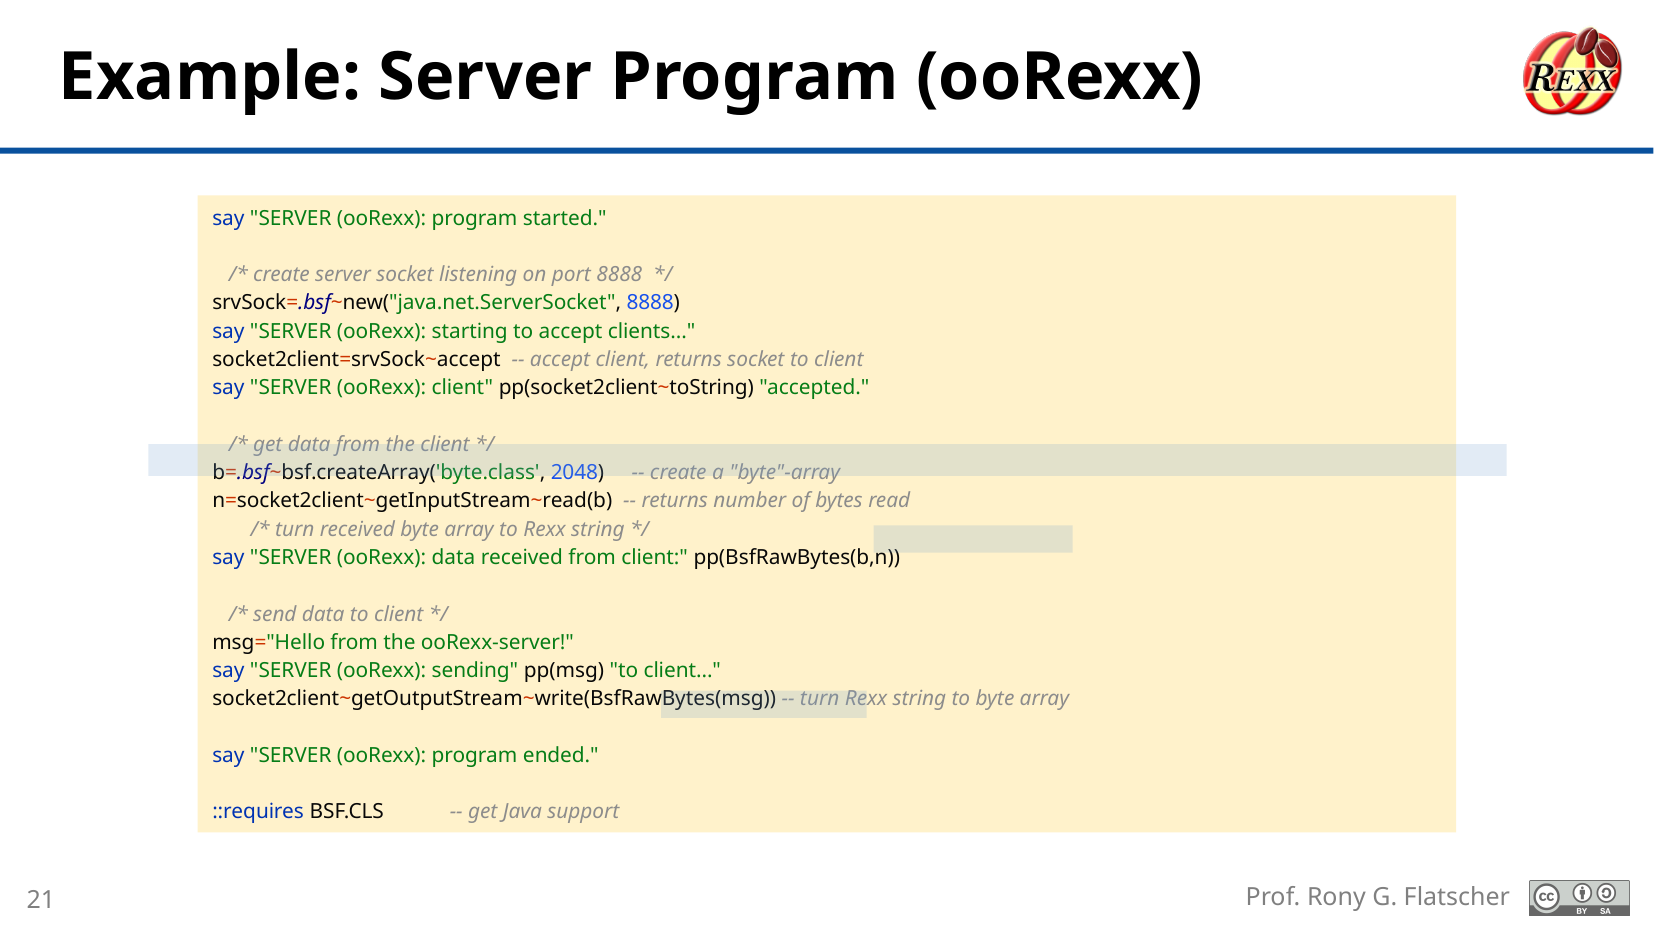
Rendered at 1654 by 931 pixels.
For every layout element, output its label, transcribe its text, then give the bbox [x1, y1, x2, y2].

text_box say "SERVER (ooRexx): program started." /* create server socket listening on port 8888 */ srvSock=.bsf~new("java.net.ServerSocket", 8888) say "SERVER (ooRexx): starting to accept clients..." socket2client=srvSock~accept -- accept client, returns socket to client say "SERVER (ooRexx): client" pp(socket2client~toString) "accepted." /* get data from the client */ b=.bsf~bsf.createArray('byte.class', 2048) -- create a "byte"-array n=socket2client~getInputStream~read(b) -- returns number of bytes read /* turn received byte array to Rexx string */ say "SERVER (ooRexx): data received from client:" pp(BsfRawBytes(b,n)) /* send data to client */ msg="Hello from the ooRexx-server!" say "SERVER (ooRexx): sending" pp(msg) "to client..." socket2client~getOutputStream~write(BsfRawBytes(msg)) -- turn Rexx string to byte array say "SERVER (ooRexx): program ended." ::requires BSF.CLS -- get Java support [197, 195, 1457, 444]
text_box [873, 525, 1073, 553]
title Example: Server Program (ooRexx) [0, 0, 1654, 148]
text_box [661, 690, 867, 718]
text_box say "SERVER (ooRexx): program started." /* create server socket listening on port 8888 */ srvSock=.bsf~new("java.net.ServerSocket", 8888) say "SERVER (ooRexx): starting to accept clients..." socket2client=srvSock~accept -- accept client, returns socket to client say "SERVER (ooRexx): client" pp(socket2client~toString) "accepted." /* get data from the client */ b=.bsf~bsf.createArray('byte.class', 2048) -- create a "byte"-array n=socket2client~getInputStream~read(b) -- returns number of bytes read /* turn received byte array to Rexx string */ say "SERVER (ooRexx): data received from client:" pp(BsfRawBytes(b,n)) /* send data to client */ msg="Hello from the ooRexx-server!" say "SERVER (ooRexx): sending" pp(msg) "to client..." socket2client~getOutputStream~write(BsfRawBytes(msg)) -- turn Rexx string to byte array say "SERVER (ooRexx): program ended." ::requires BSF.CLS -- get Java support [197, 476, 1457, 832]
text_box [148, 444, 1507, 476]
